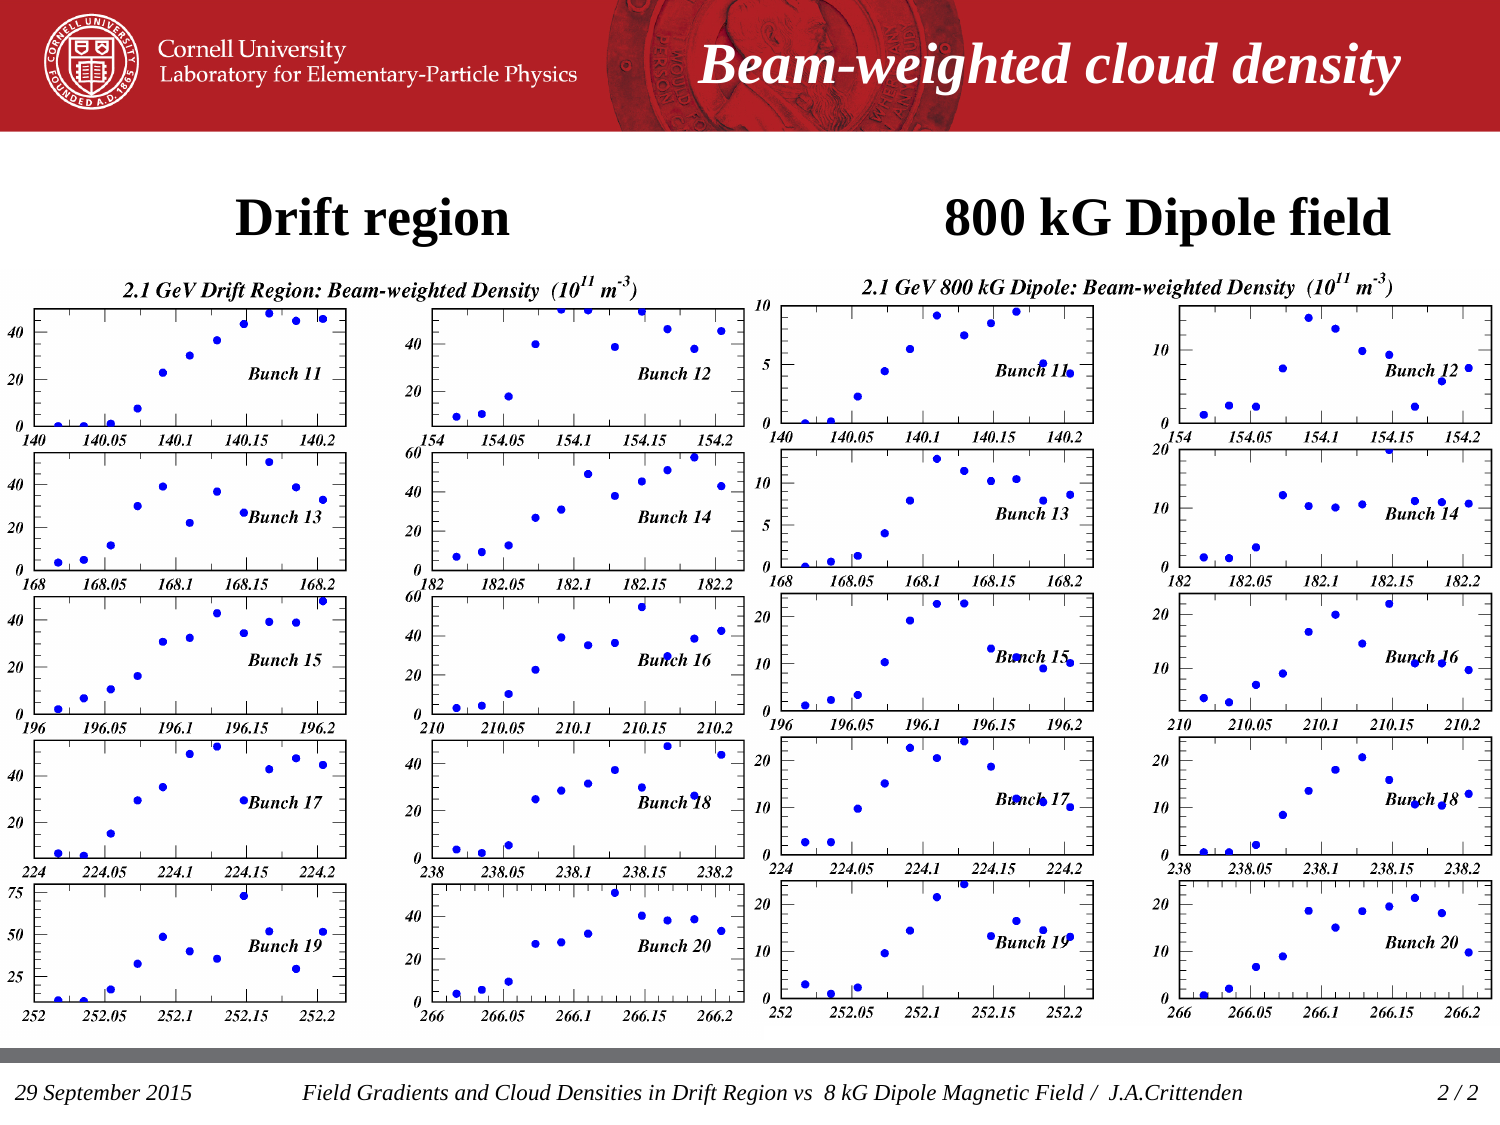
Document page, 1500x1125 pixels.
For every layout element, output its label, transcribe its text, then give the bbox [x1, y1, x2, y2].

text_box Drift region [220, 179, 526, 255]
picture [0, 0, 1500, 132]
picture [0, 269, 1500, 1040]
title Beam-weighted cloud density [600, 7, 1500, 121]
text_box 800 kG Dipole field [930, 179, 1408, 255]
